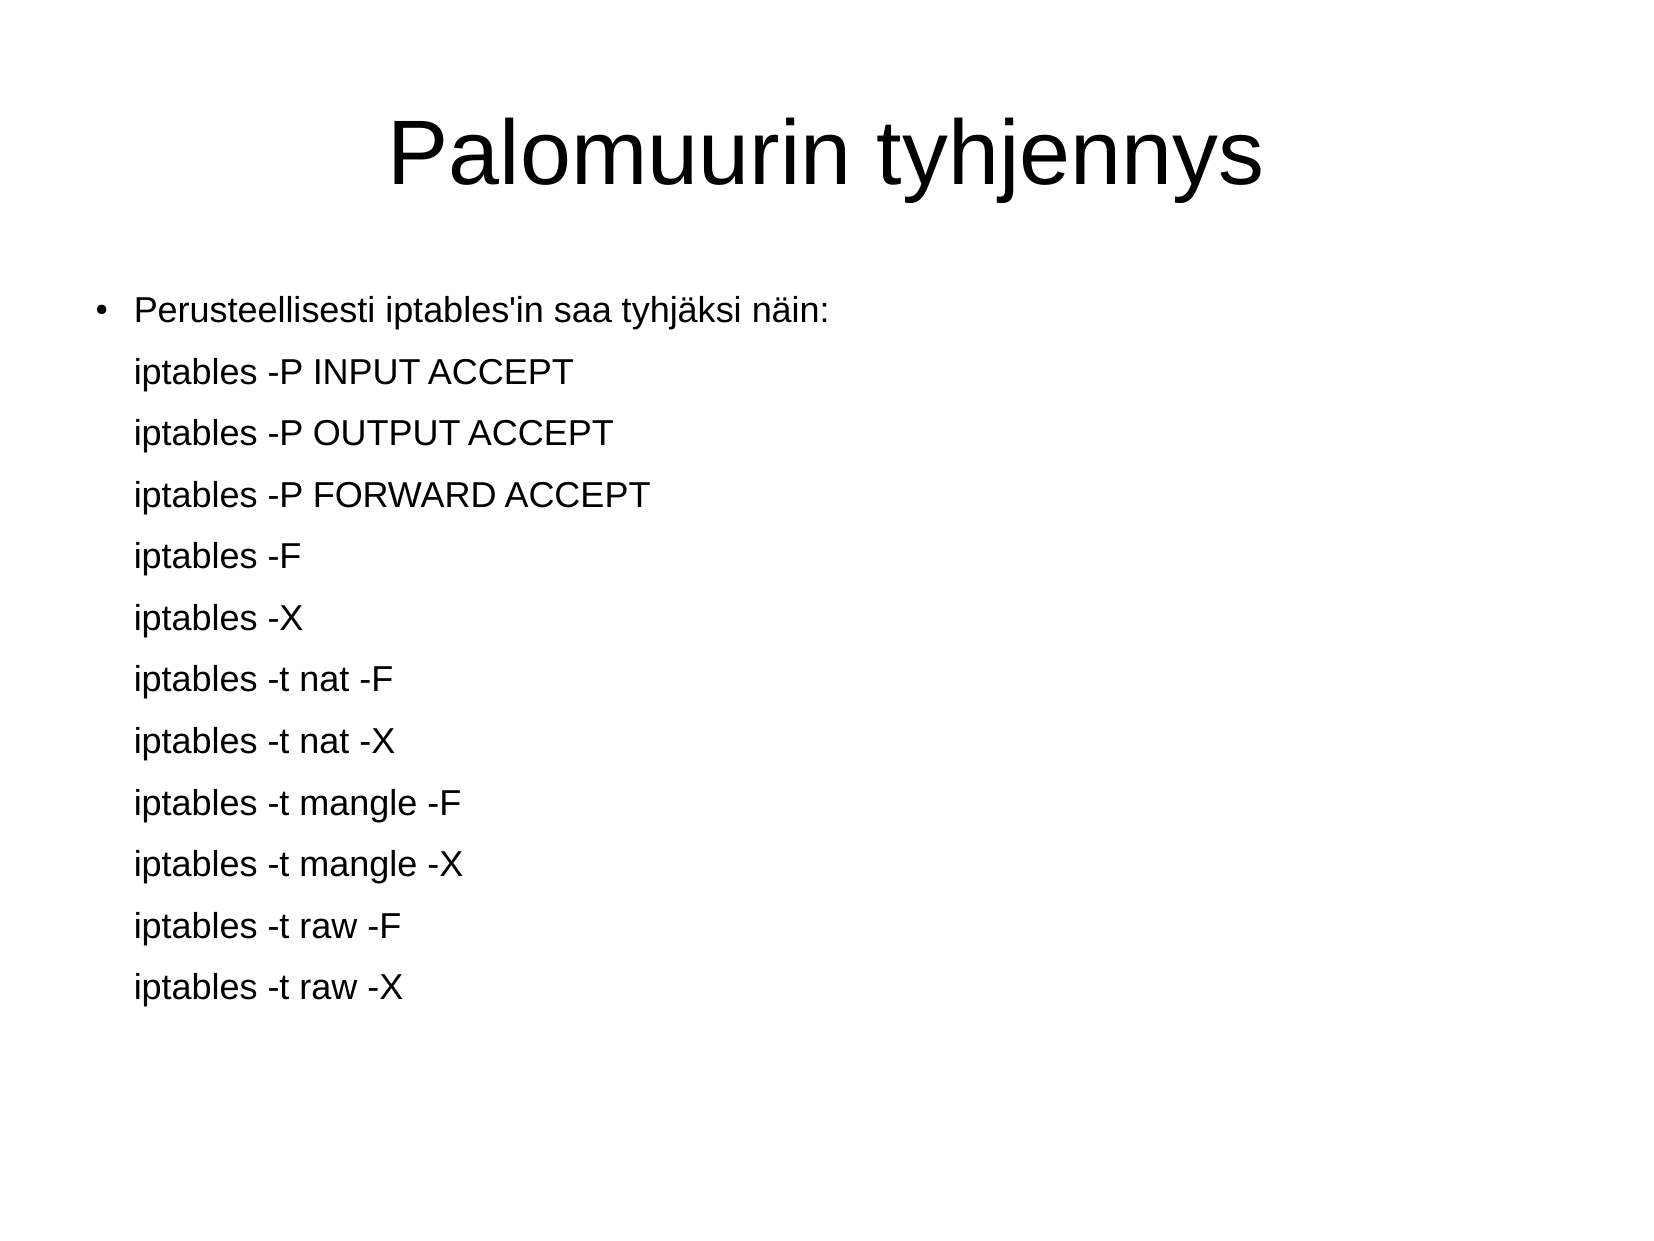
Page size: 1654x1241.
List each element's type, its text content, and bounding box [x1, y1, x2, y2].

title Palomuurin tyhjennys [82, 49, 1571, 257]
list Perusteellisesti iptables'in saa tyhjäksi näin: iptables -P INPUT ACCEPT iptables -P OUTPUT ACCEPT iptables -P FORWARD ACCEPT iptables -F iptables -X iptables -t nat -F iptables -t nat -X iptables -t mangle -F iptables -t mangle -X iptables -t raw -F iptables -t raw -X [82, 290, 1571, 1010]
